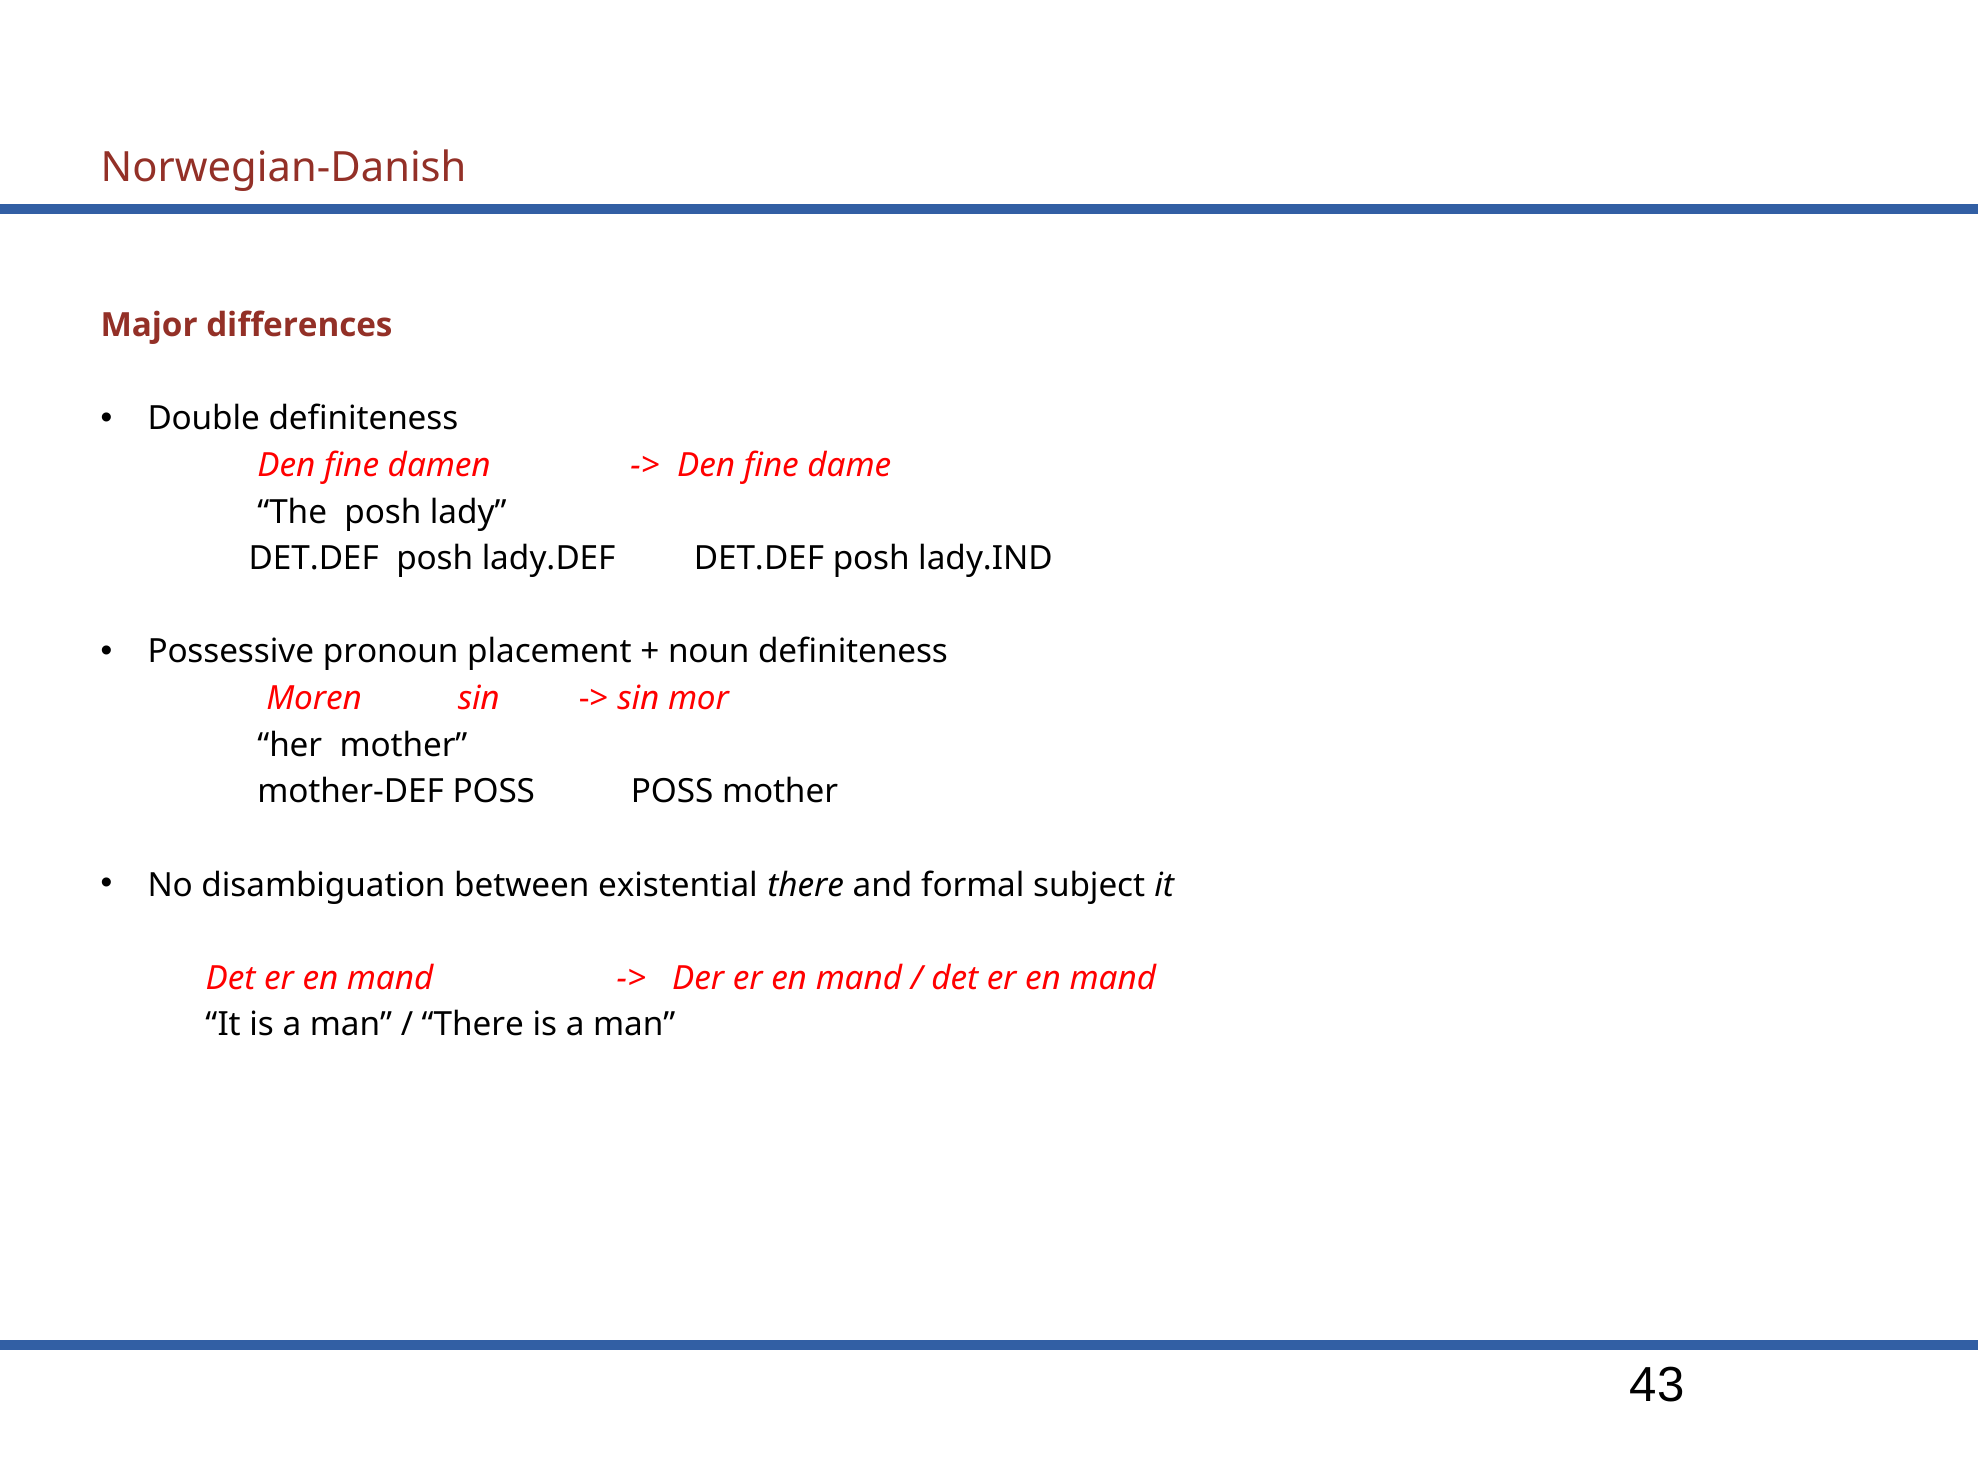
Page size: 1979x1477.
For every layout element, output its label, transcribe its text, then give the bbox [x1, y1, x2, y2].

text_box Major differences Double definiteness Den fine damen -> Den fine dame “The posh lady” DET.DEF posh lady.DEF DET.DEF posh lady.IND Possessive pronoun placement + noun definiteness Moren sin -> sin mor “her mother” mother-DEF POSS POSS mother No disambiguation between existential there and formal subject it Det er en mand -> Der er en mand / det er en mand “It is a man” / “There is a man” [85, 288, 1866, 1358]
text_box Norwegian-Danish [85, 49, 1866, 205]
